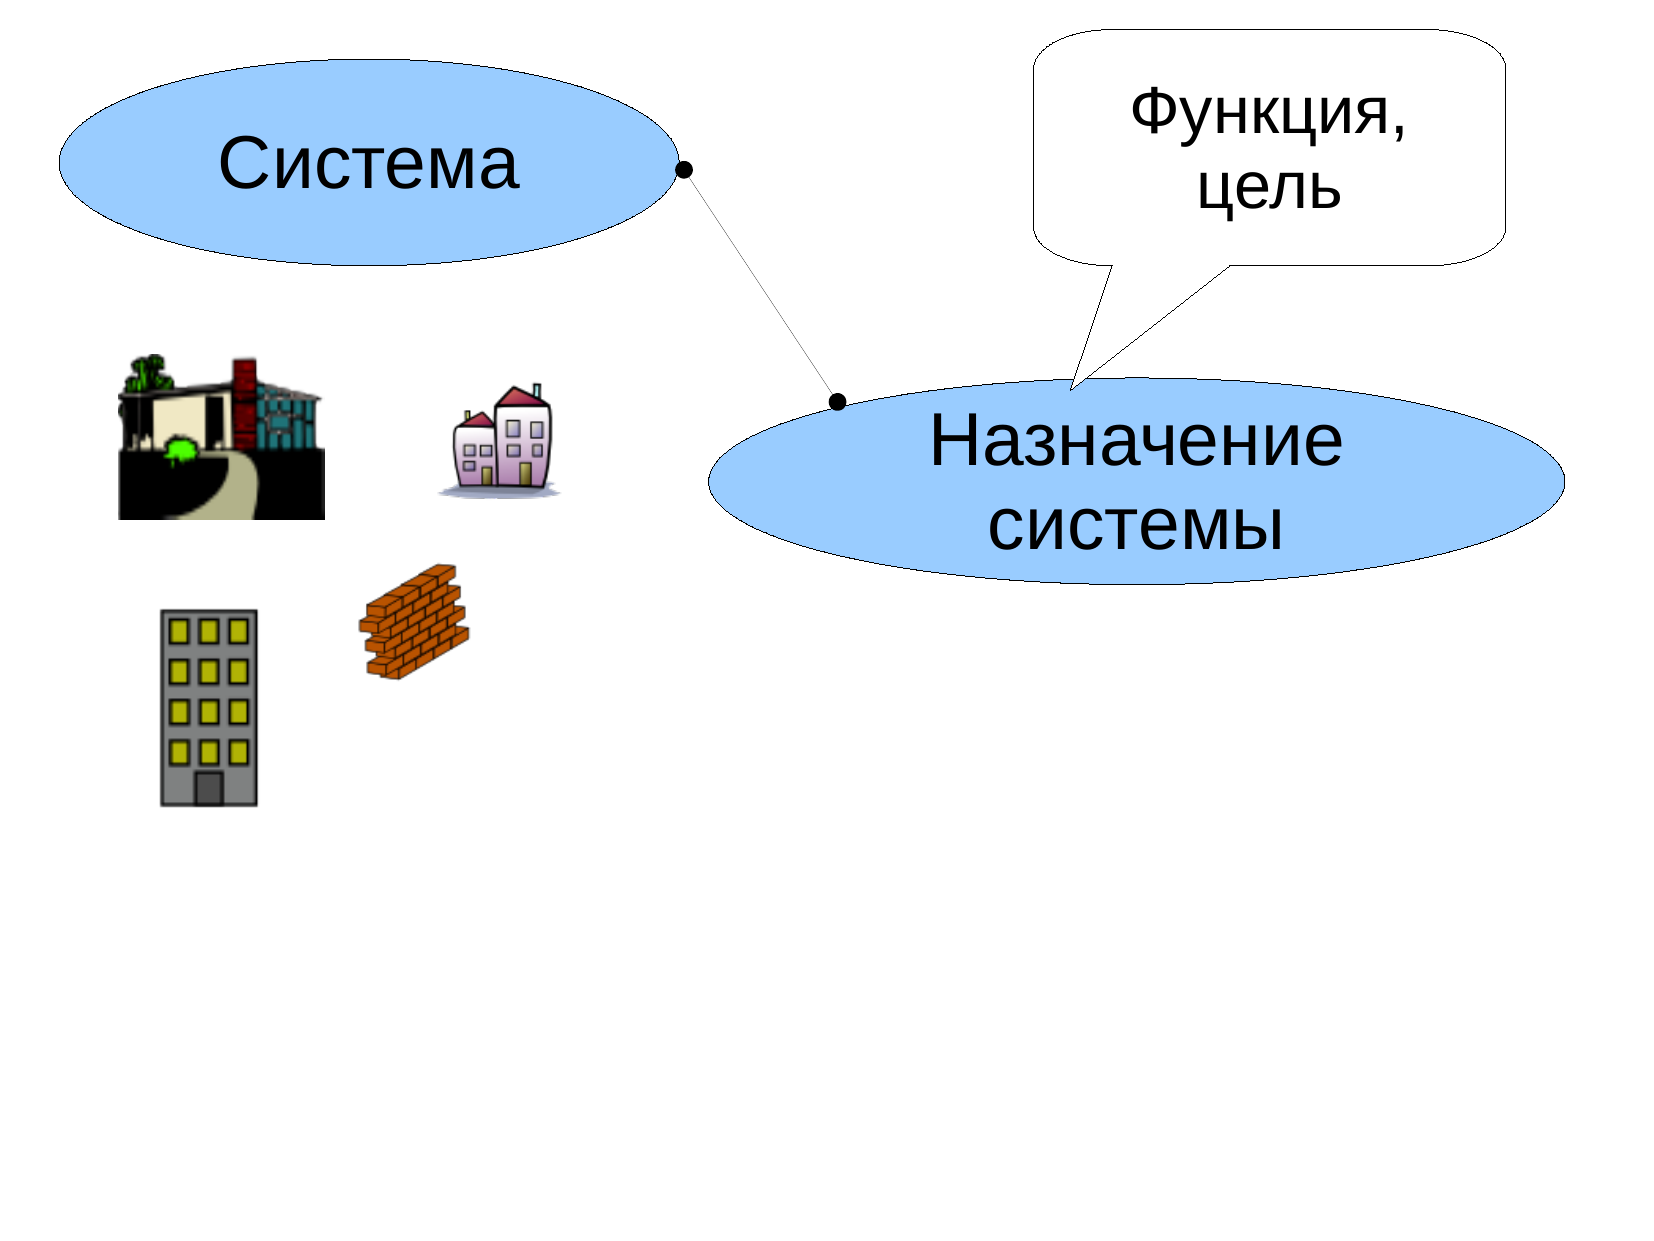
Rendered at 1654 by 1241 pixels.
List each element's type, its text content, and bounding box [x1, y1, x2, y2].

text_box Назначение системы [708, 377, 1565, 585]
picture [354, 560, 480, 686]
text_box Функция, цель [1033, 29, 1506, 391]
picture [118, 560, 296, 827]
text_box Система [59, 59, 680, 266]
picture [118, 354, 325, 520]
picture [436, 376, 562, 502]
